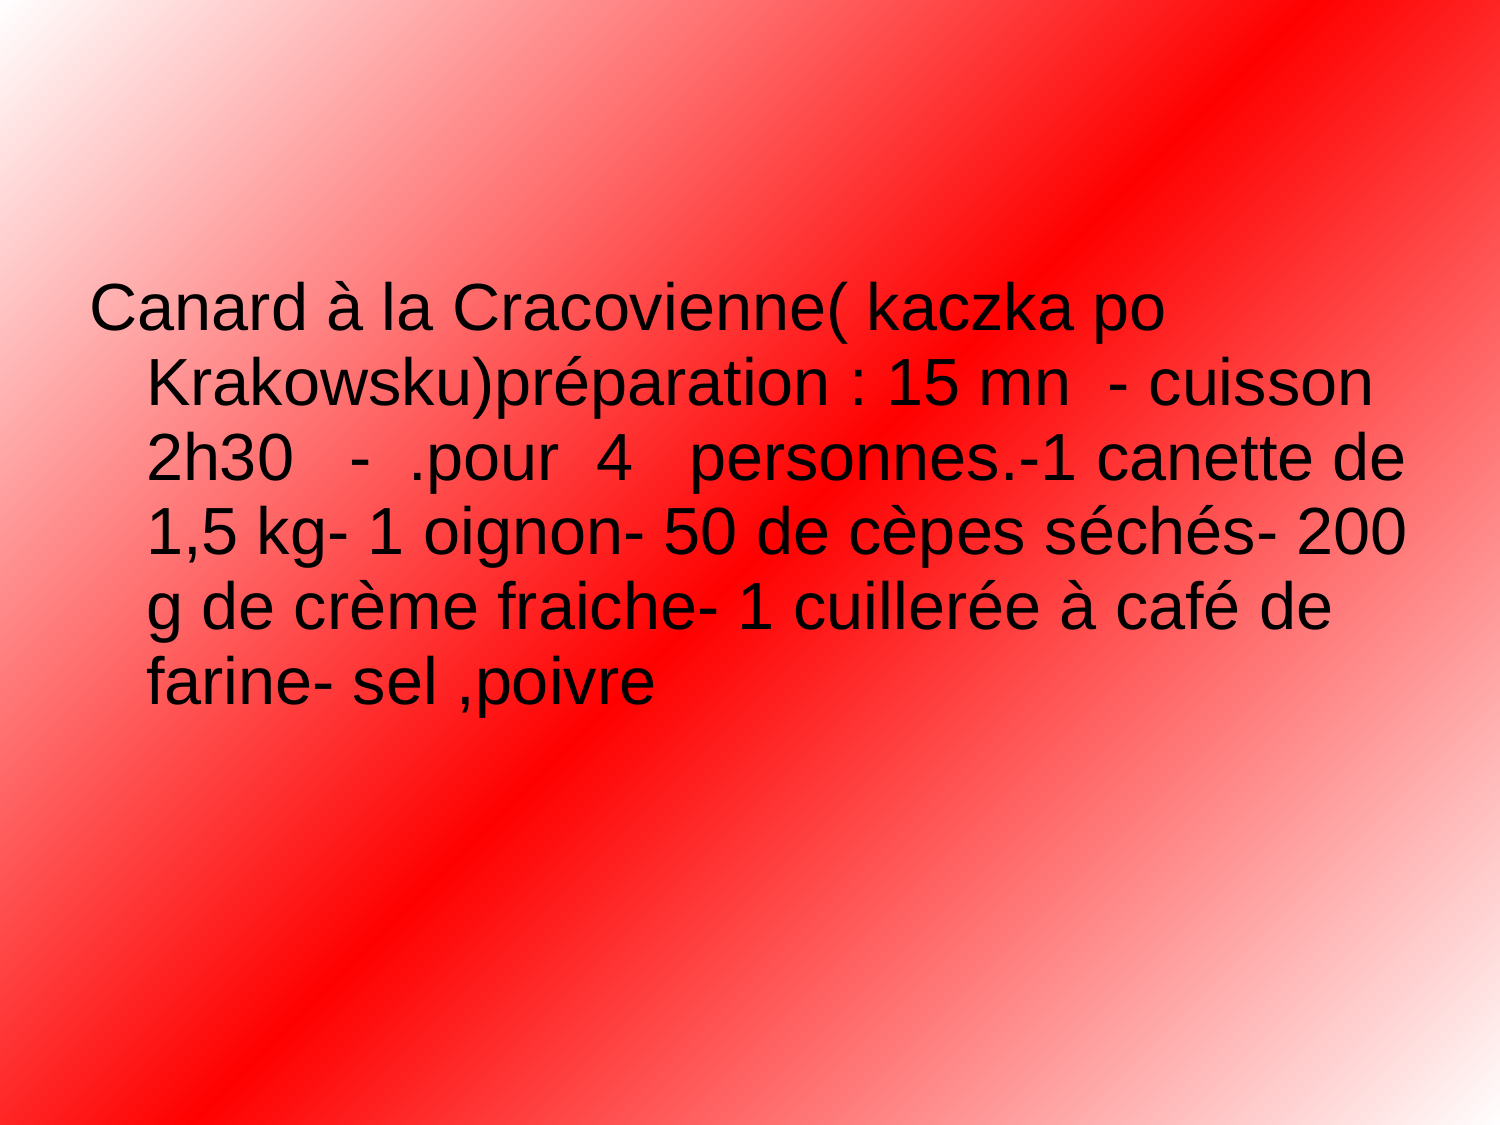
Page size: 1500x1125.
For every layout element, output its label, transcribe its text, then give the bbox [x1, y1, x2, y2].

list Canard à la Cracovienne( kaczka po Krakowsku)préparation : 15 mn - cuisson 2h30 - .pour 4 personnes.-1 canette de 1,5 kg- 1 oignon- 50 de cèpes séchés- 200 g de crème fraiche- 1 cuillerée à café de farine- sel ,poivre [75, 262, 1426, 1006]
